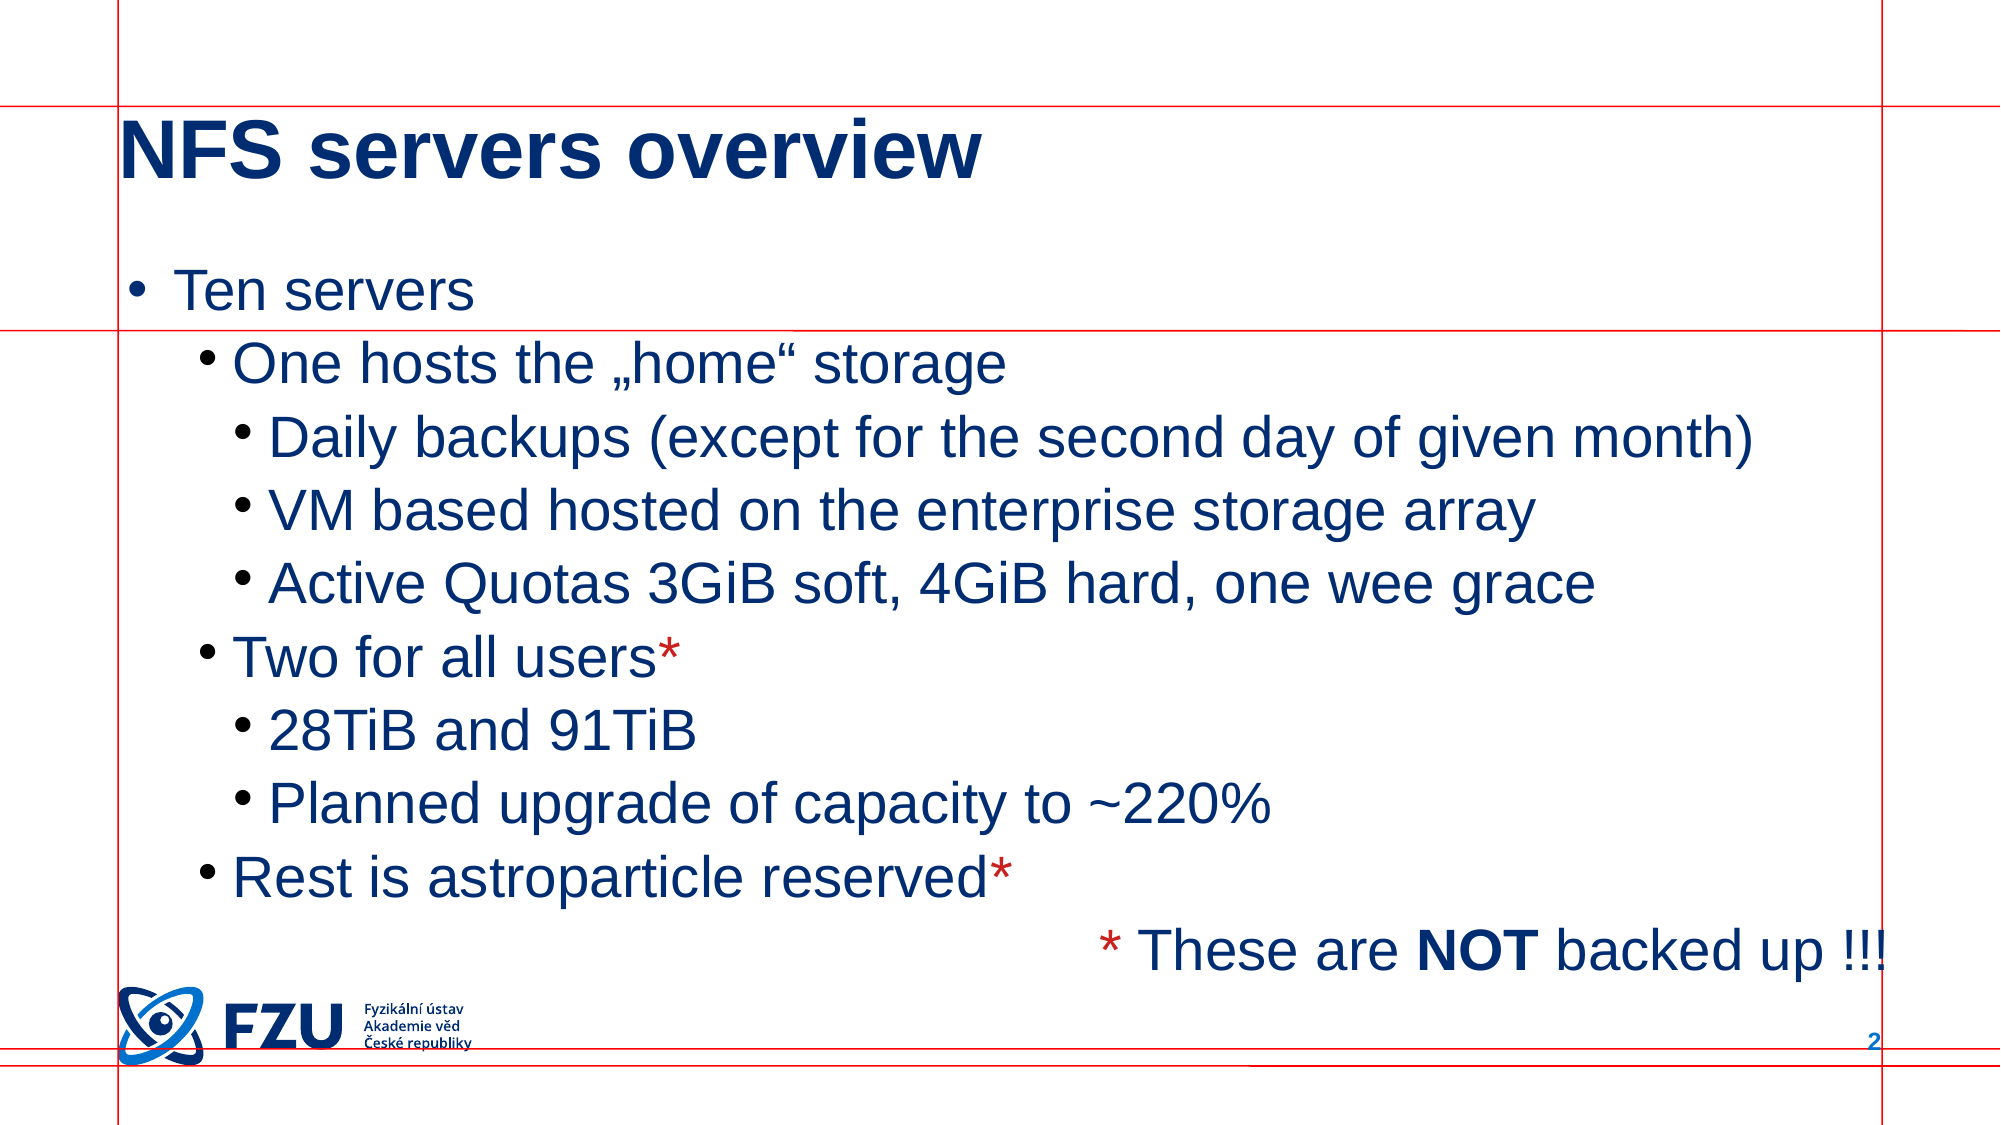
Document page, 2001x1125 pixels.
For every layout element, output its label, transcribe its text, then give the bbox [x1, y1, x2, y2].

text_box Ten servers One hosts the „home“ storage Daily backups (except for the second day of given month) VM based hosted on the enterprise storage array Active Quotas 3GiB soft, 4GiB hard, one wee grace Two for all users* 28TiB and 91TiB Planned upgrade of capacity to ~220% Rest is astroparticle reserved* * These are NOT backed up !!! [126, 260, 1891, 862]
text_box <number> [1763, 986, 1882, 1055]
text_box NFS servers overview [118, 106, 1882, 295]
